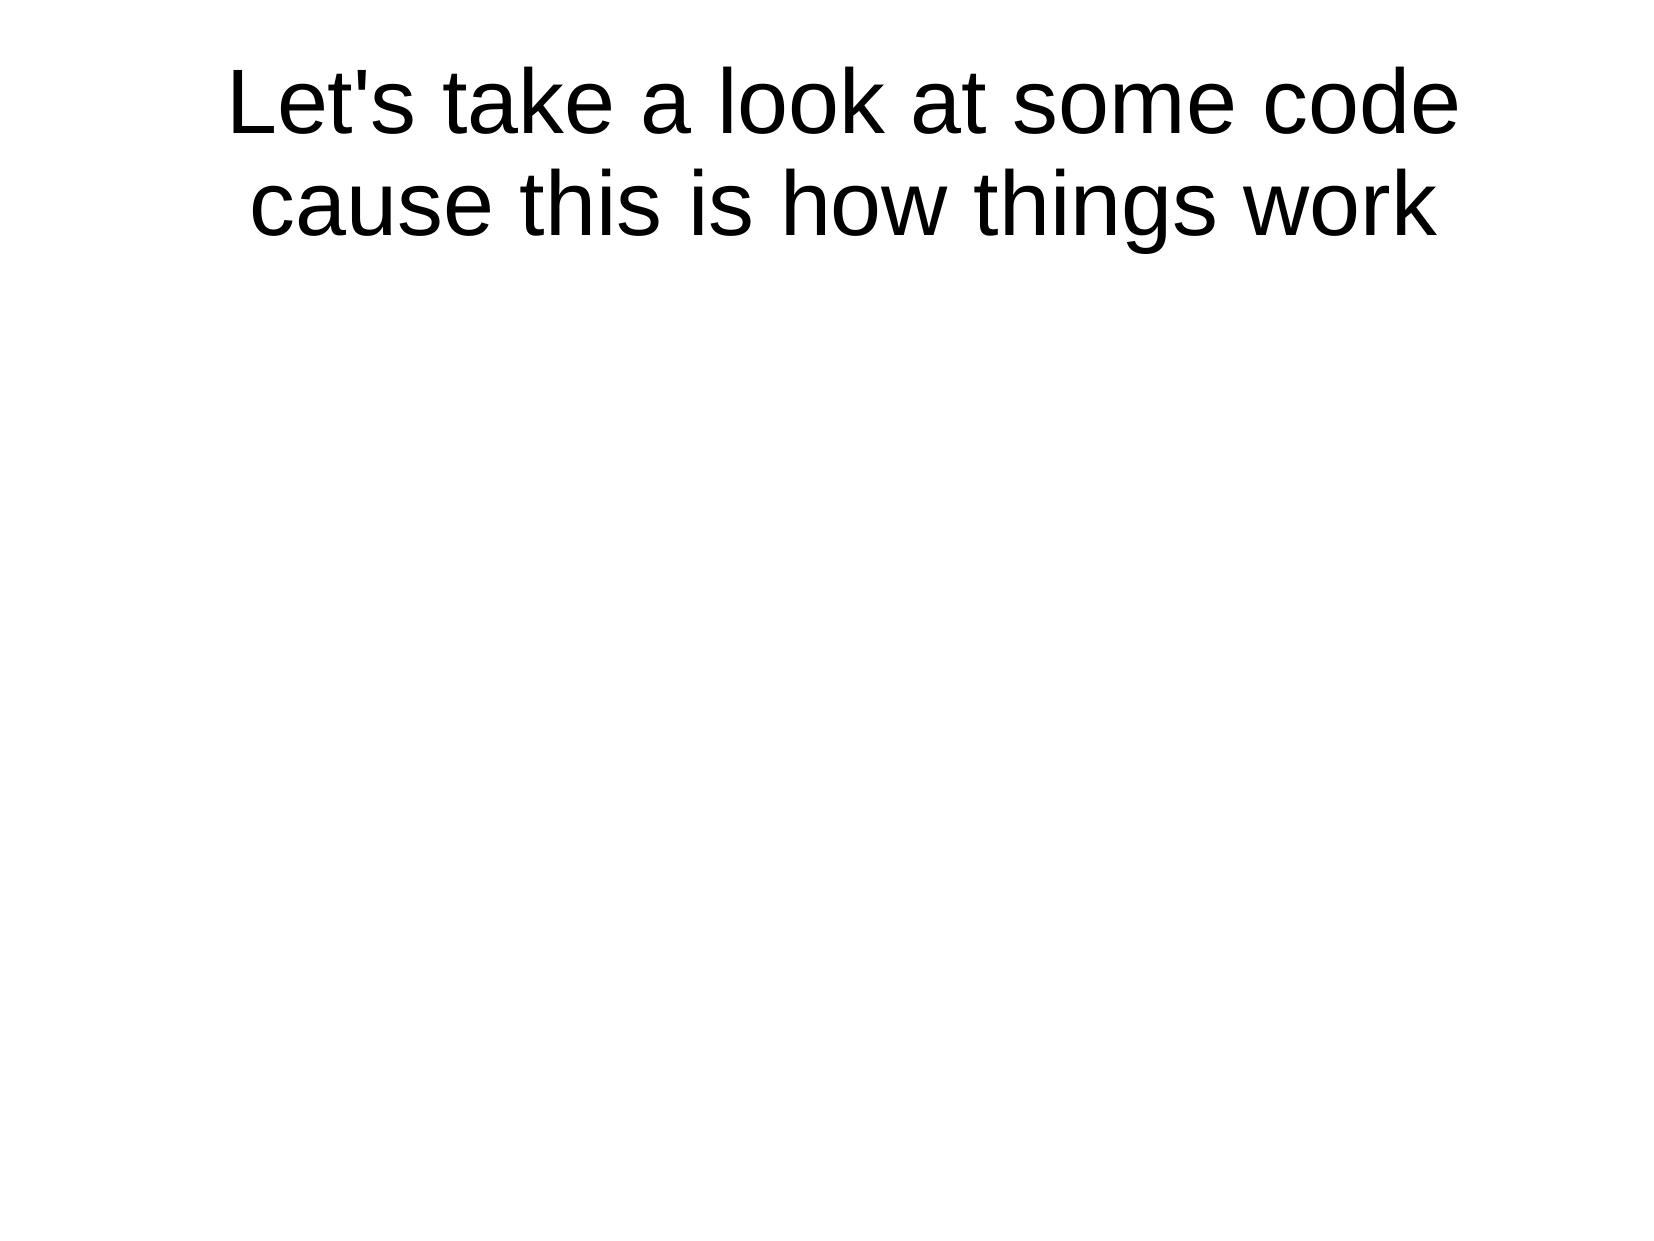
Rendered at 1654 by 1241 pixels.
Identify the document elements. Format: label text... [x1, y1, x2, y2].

title Let's take a look at some code cause this is how things work [82, 49, 1571, 257]
